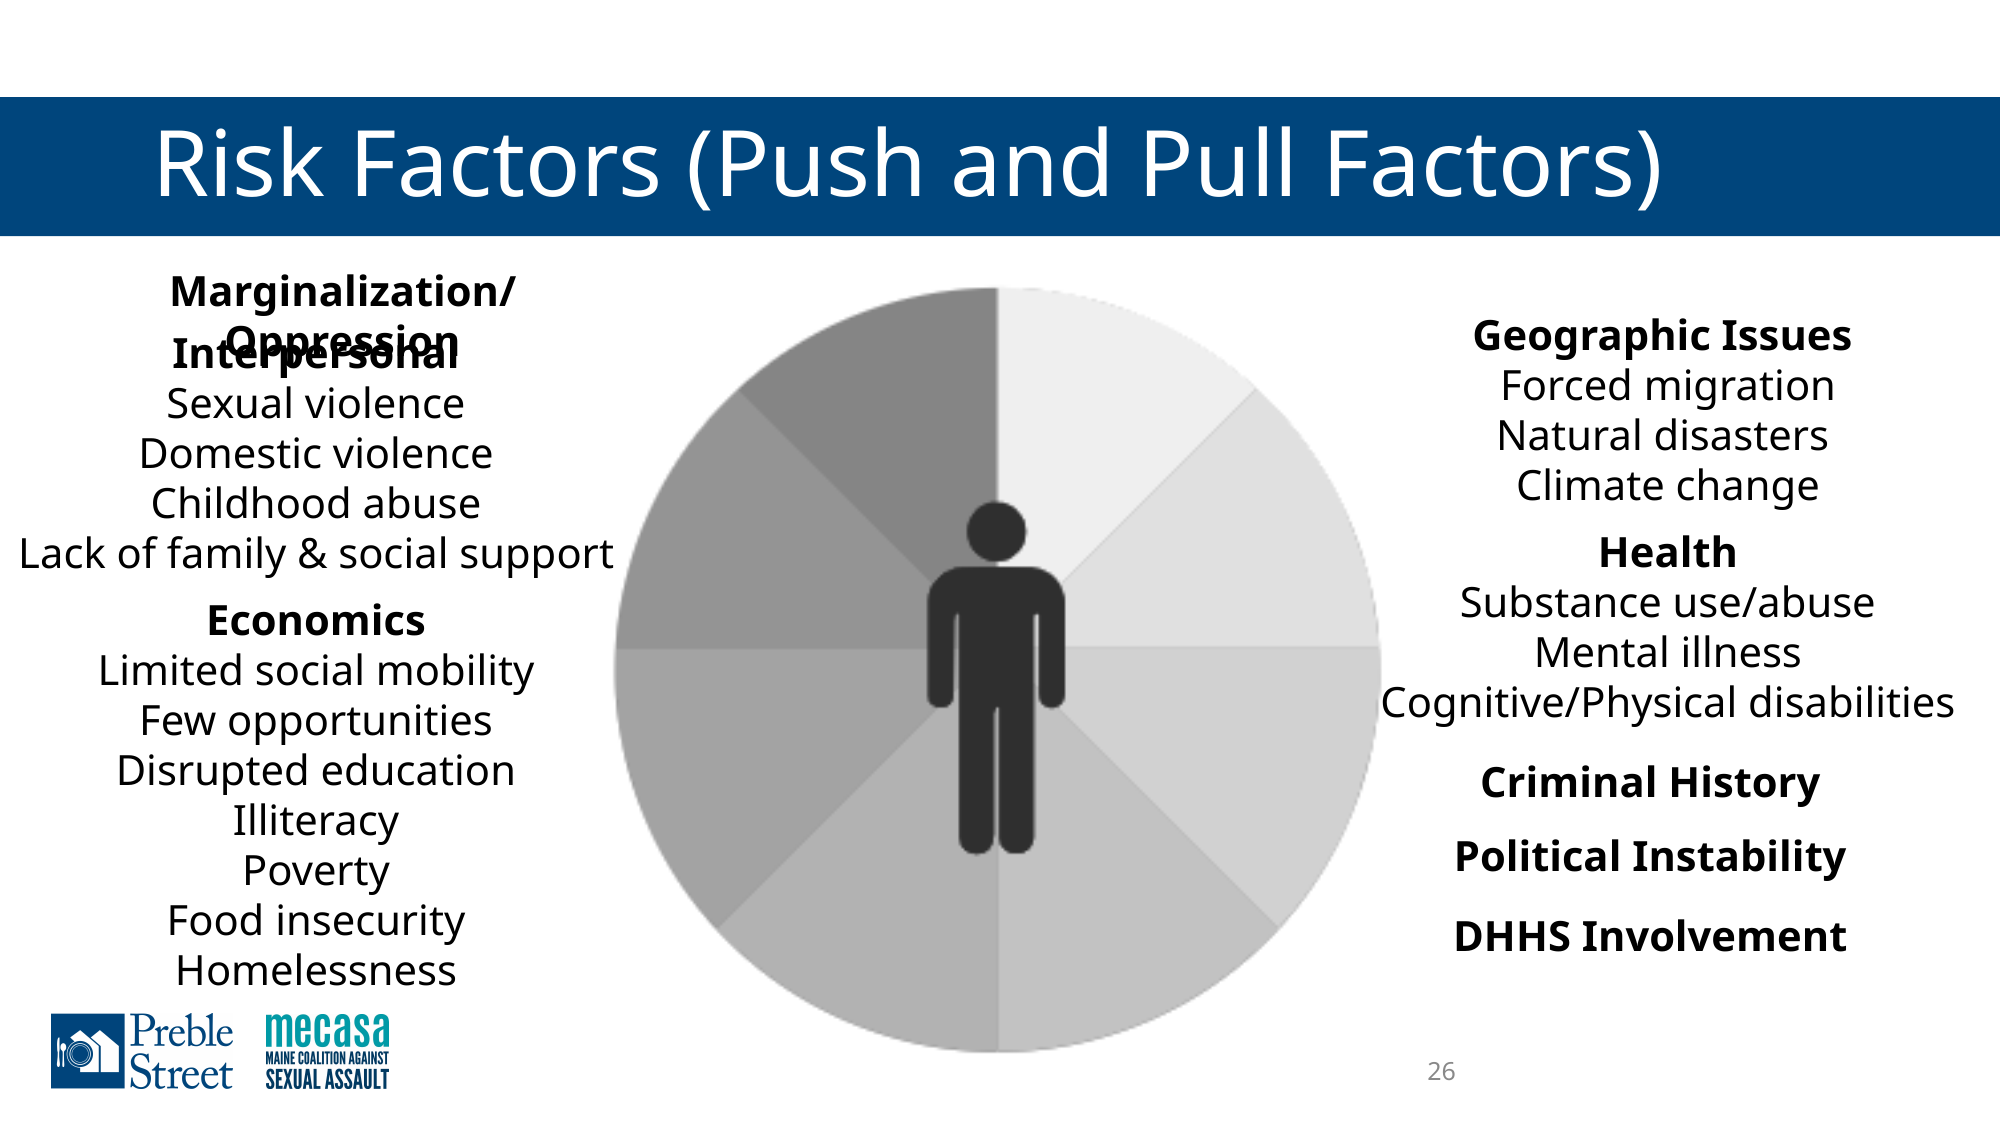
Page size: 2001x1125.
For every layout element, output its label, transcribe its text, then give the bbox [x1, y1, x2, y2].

text_box Marginalization/Oppression [45, 257, 641, 323]
slide_number 26 [1412, 1042, 1863, 1103]
text_box Geographic Issues Forced migration Natural disasters Climate change [1394, 301, 1942, 519]
text_box Political Instability [1377, 822, 1924, 888]
text_box Interpersonal Sexual violence Domestic violence Childhood abuse Lack of family & social support [0, 319, 657, 587]
text_box Health Substance use/abuse Mental illness Cognitive/Physical disabilities [1352, 518, 1984, 736]
text_box DHHS Involvement [1377, 902, 1924, 969]
text_box Criminal History [1377, 747, 1924, 814]
text_box Economics Limited social mobility Few opportunities Disrupted education Illiteracy Poverty Food insecurity Homelessness [44, 586, 588, 1006]
picture [609, 257, 1390, 1064]
title Risk Factors (Push and Pull Factors) [137, 57, 1863, 276]
